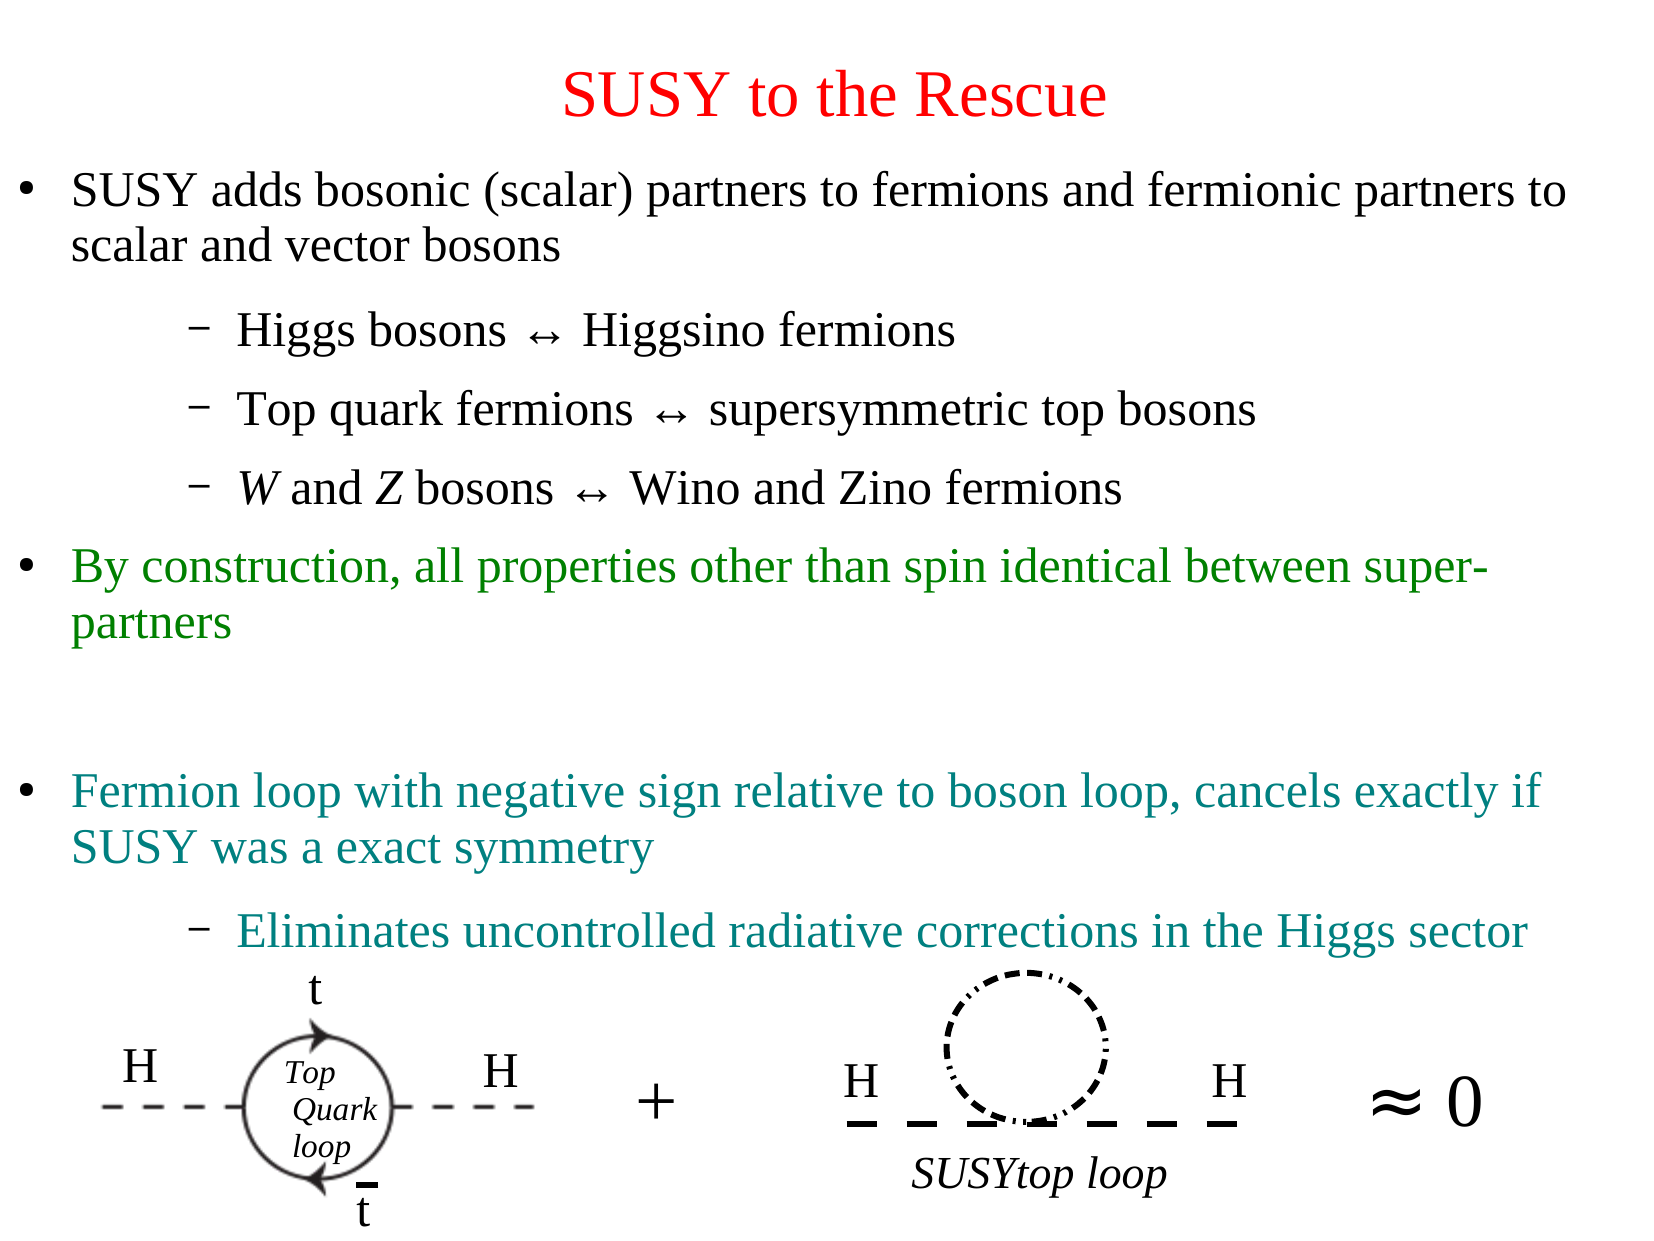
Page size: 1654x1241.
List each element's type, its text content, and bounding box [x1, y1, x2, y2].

text_box [946, 972, 1106, 1122]
picture [85, 1003, 551, 1210]
text_box t [308, 960, 323, 1041]
text_box Top Quark loop [283, 1053, 378, 1165]
text_box H [482, 1042, 519, 1099]
text_box SUSYtop loop [911, 1148, 1168, 1200]
text_box H [1211, 1052, 1248, 1109]
list SUSY adds bosonic (scalar) partners to fermions and fermionic partners to scalar and vector bosons Higgs bosons ↔ Higgsino fermions Top quark fermions ↔ supersymmetric top bosons W and Z bosons ↔ Wino and Zino fermions By construction, all properties other than spin identical between super-partners Fermion loop with negative sign relative to boson loop, cancels exactly if SUSY was a exact symmetry Eliminates uncontrolled radiative corrections in the Higgs sector [0, 161, 1635, 1038]
text_box H [843, 1052, 880, 1109]
text_box t [356, 1181, 412, 1241]
title SUSY to the Rescue [128, 0, 1541, 161]
text_box + [635, 1059, 697, 1143]
text_box ≈ 0 [1365, 1046, 1482, 1135]
